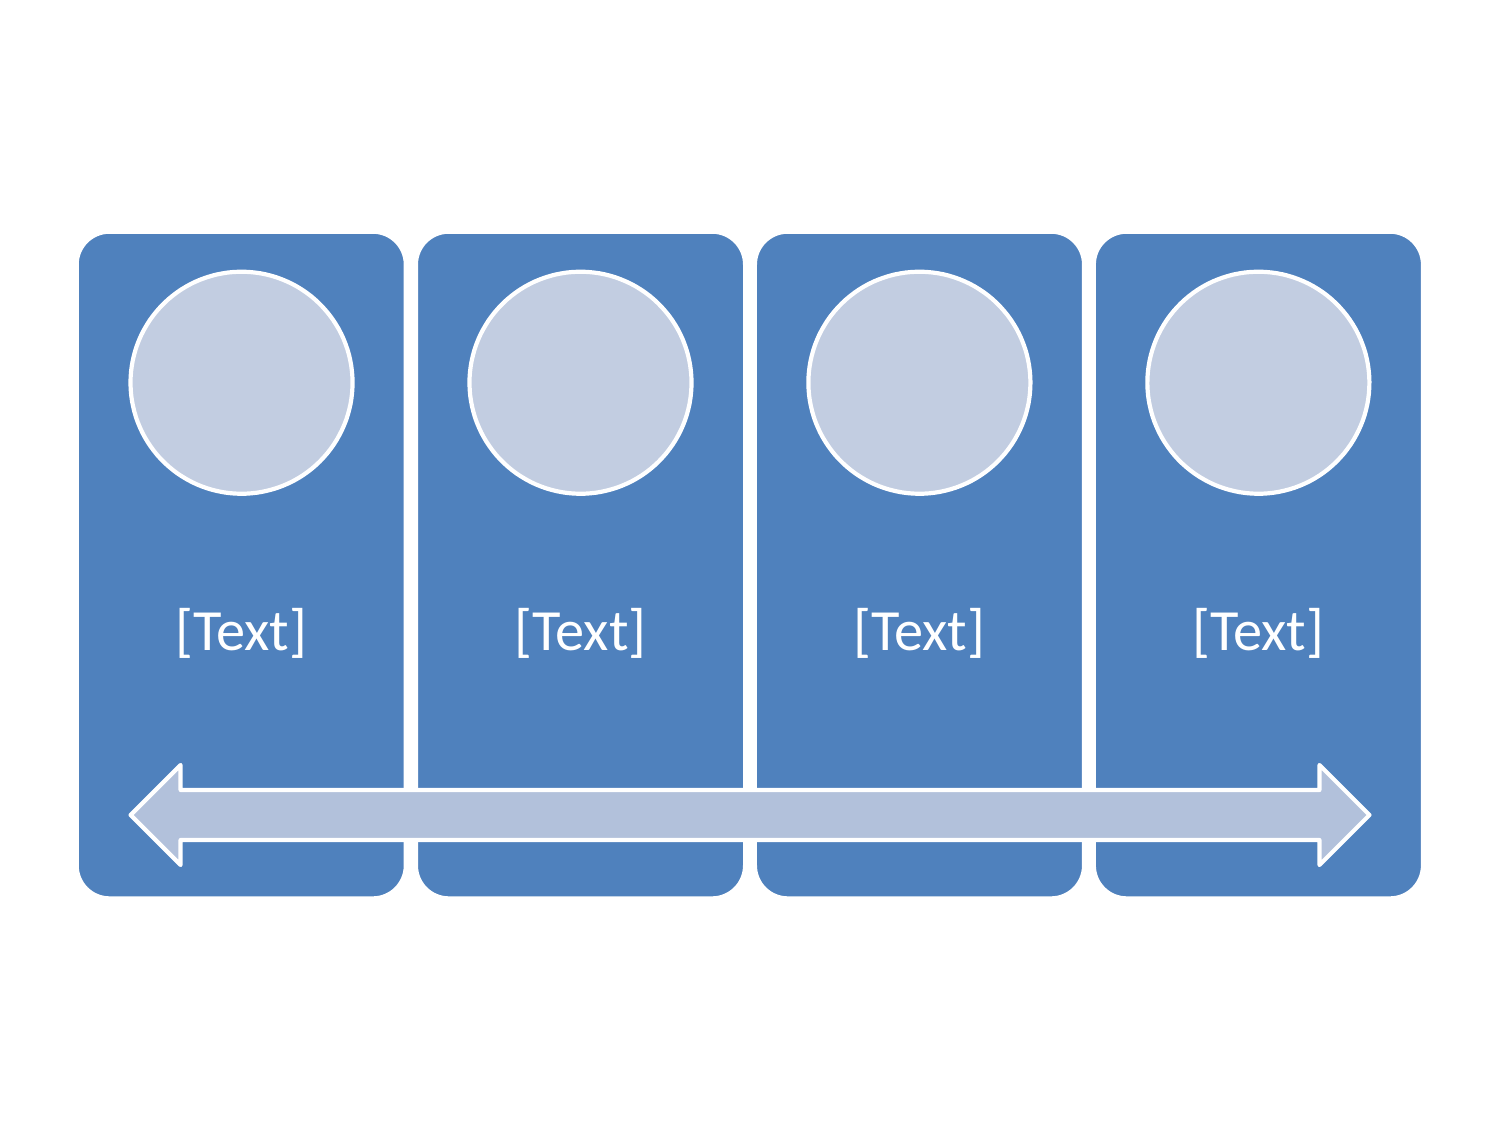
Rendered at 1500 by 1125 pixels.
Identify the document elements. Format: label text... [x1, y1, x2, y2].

text_box [Text] [754, 231, 1085, 789]
text_box [Text] [754, 841, 1085, 899]
text_box [469, 271, 692, 494]
text_box [Text] [415, 231, 746, 789]
text_box [Text] [1093, 231, 1423, 899]
text_box [Text] [76, 231, 406, 899]
text_box [Text] [415, 841, 746, 899]
text_box [130, 271, 353, 494]
text_box [1147, 271, 1370, 494]
text_box [130, 765, 1370, 866]
text_box [808, 271, 1031, 494]
